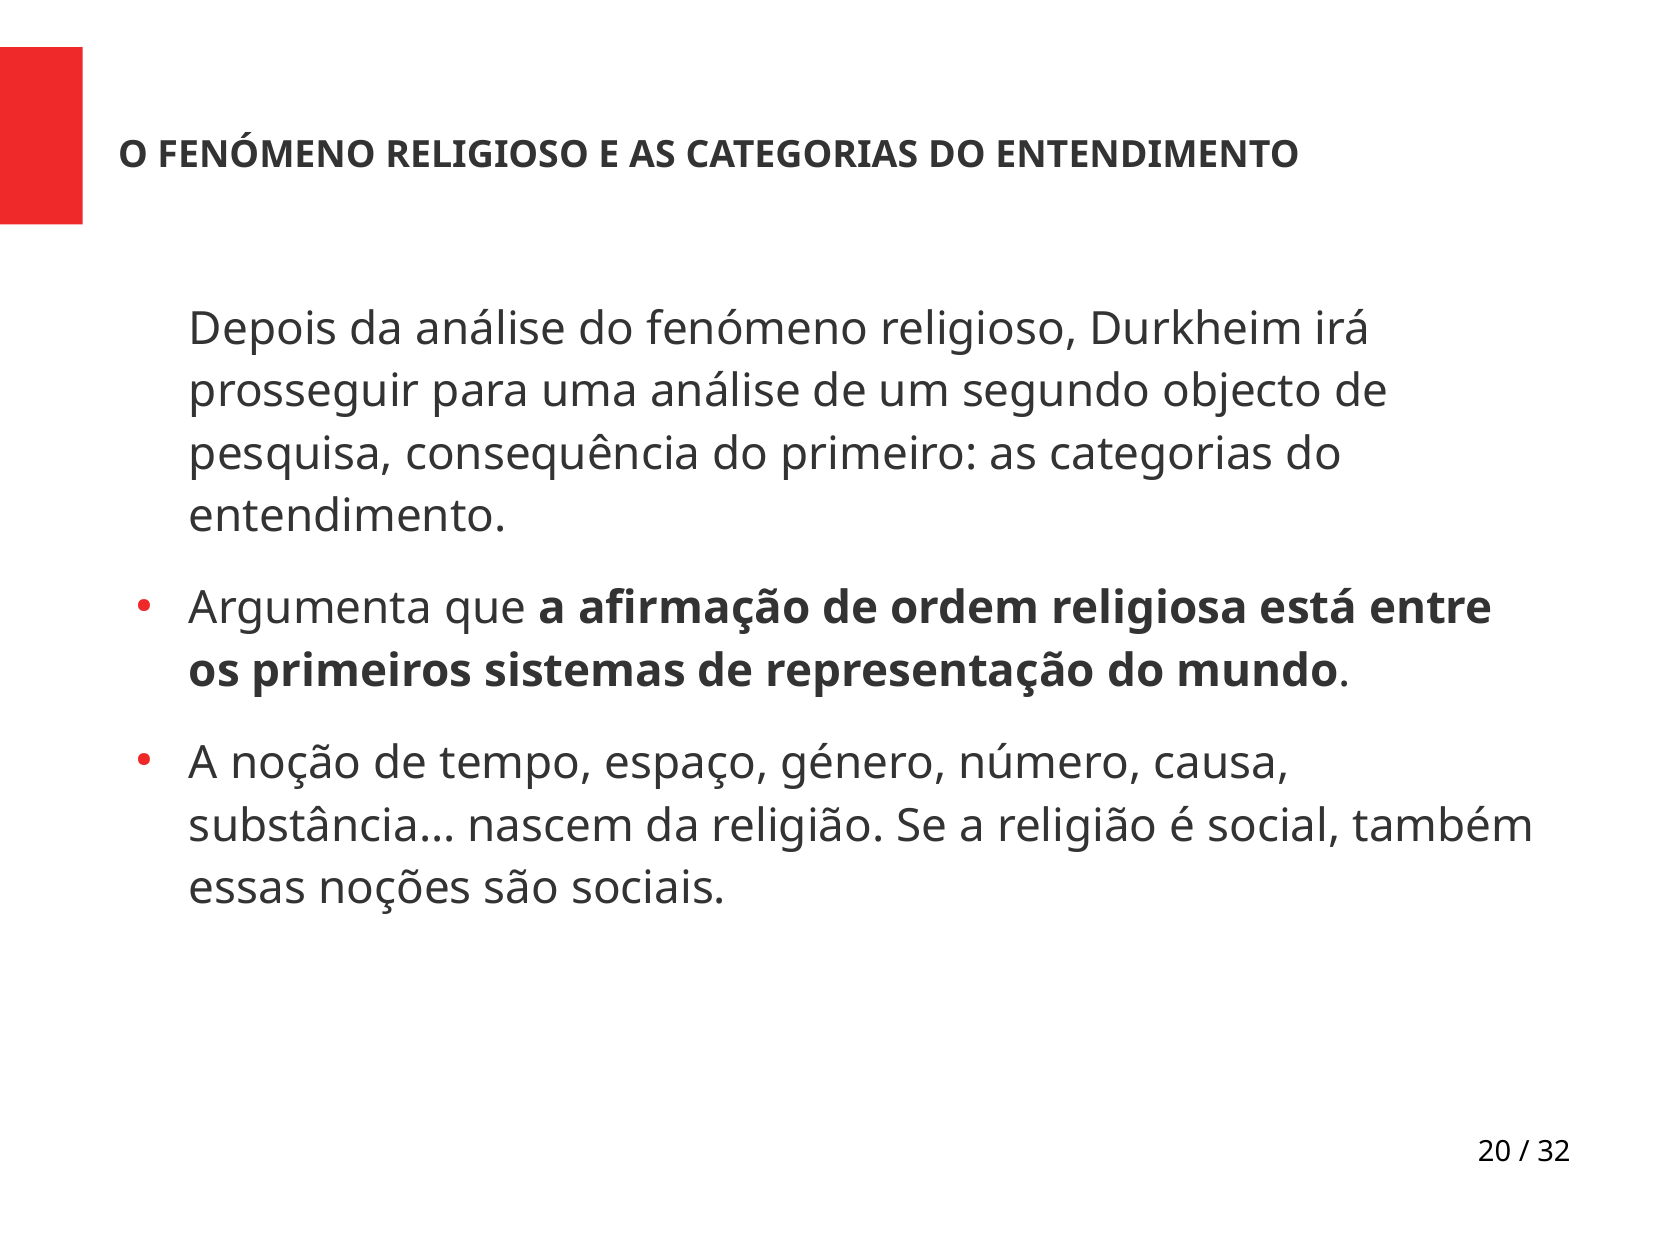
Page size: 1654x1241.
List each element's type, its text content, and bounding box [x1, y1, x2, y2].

list Depois da análise do fenómeno religioso, Durkheim irá prosseguir para uma análise de um segundo objecto de pesquisa, consequência do primeiro: as categorias do entendimento. Argumenta que a afirmação de ordem religiosa está entre os primeiros sistemas de representação do mundo. A noção de tempo, espaço, género, número, causa, substância… nascem da religião. Se a religião é social, também essas noções são sociais. [118, 295, 1536, 1015]
title O FENÓMENO RELIGIOSO E AS CATEGORIAS DO ENTENDIMENTO [118, 49, 1571, 257]
